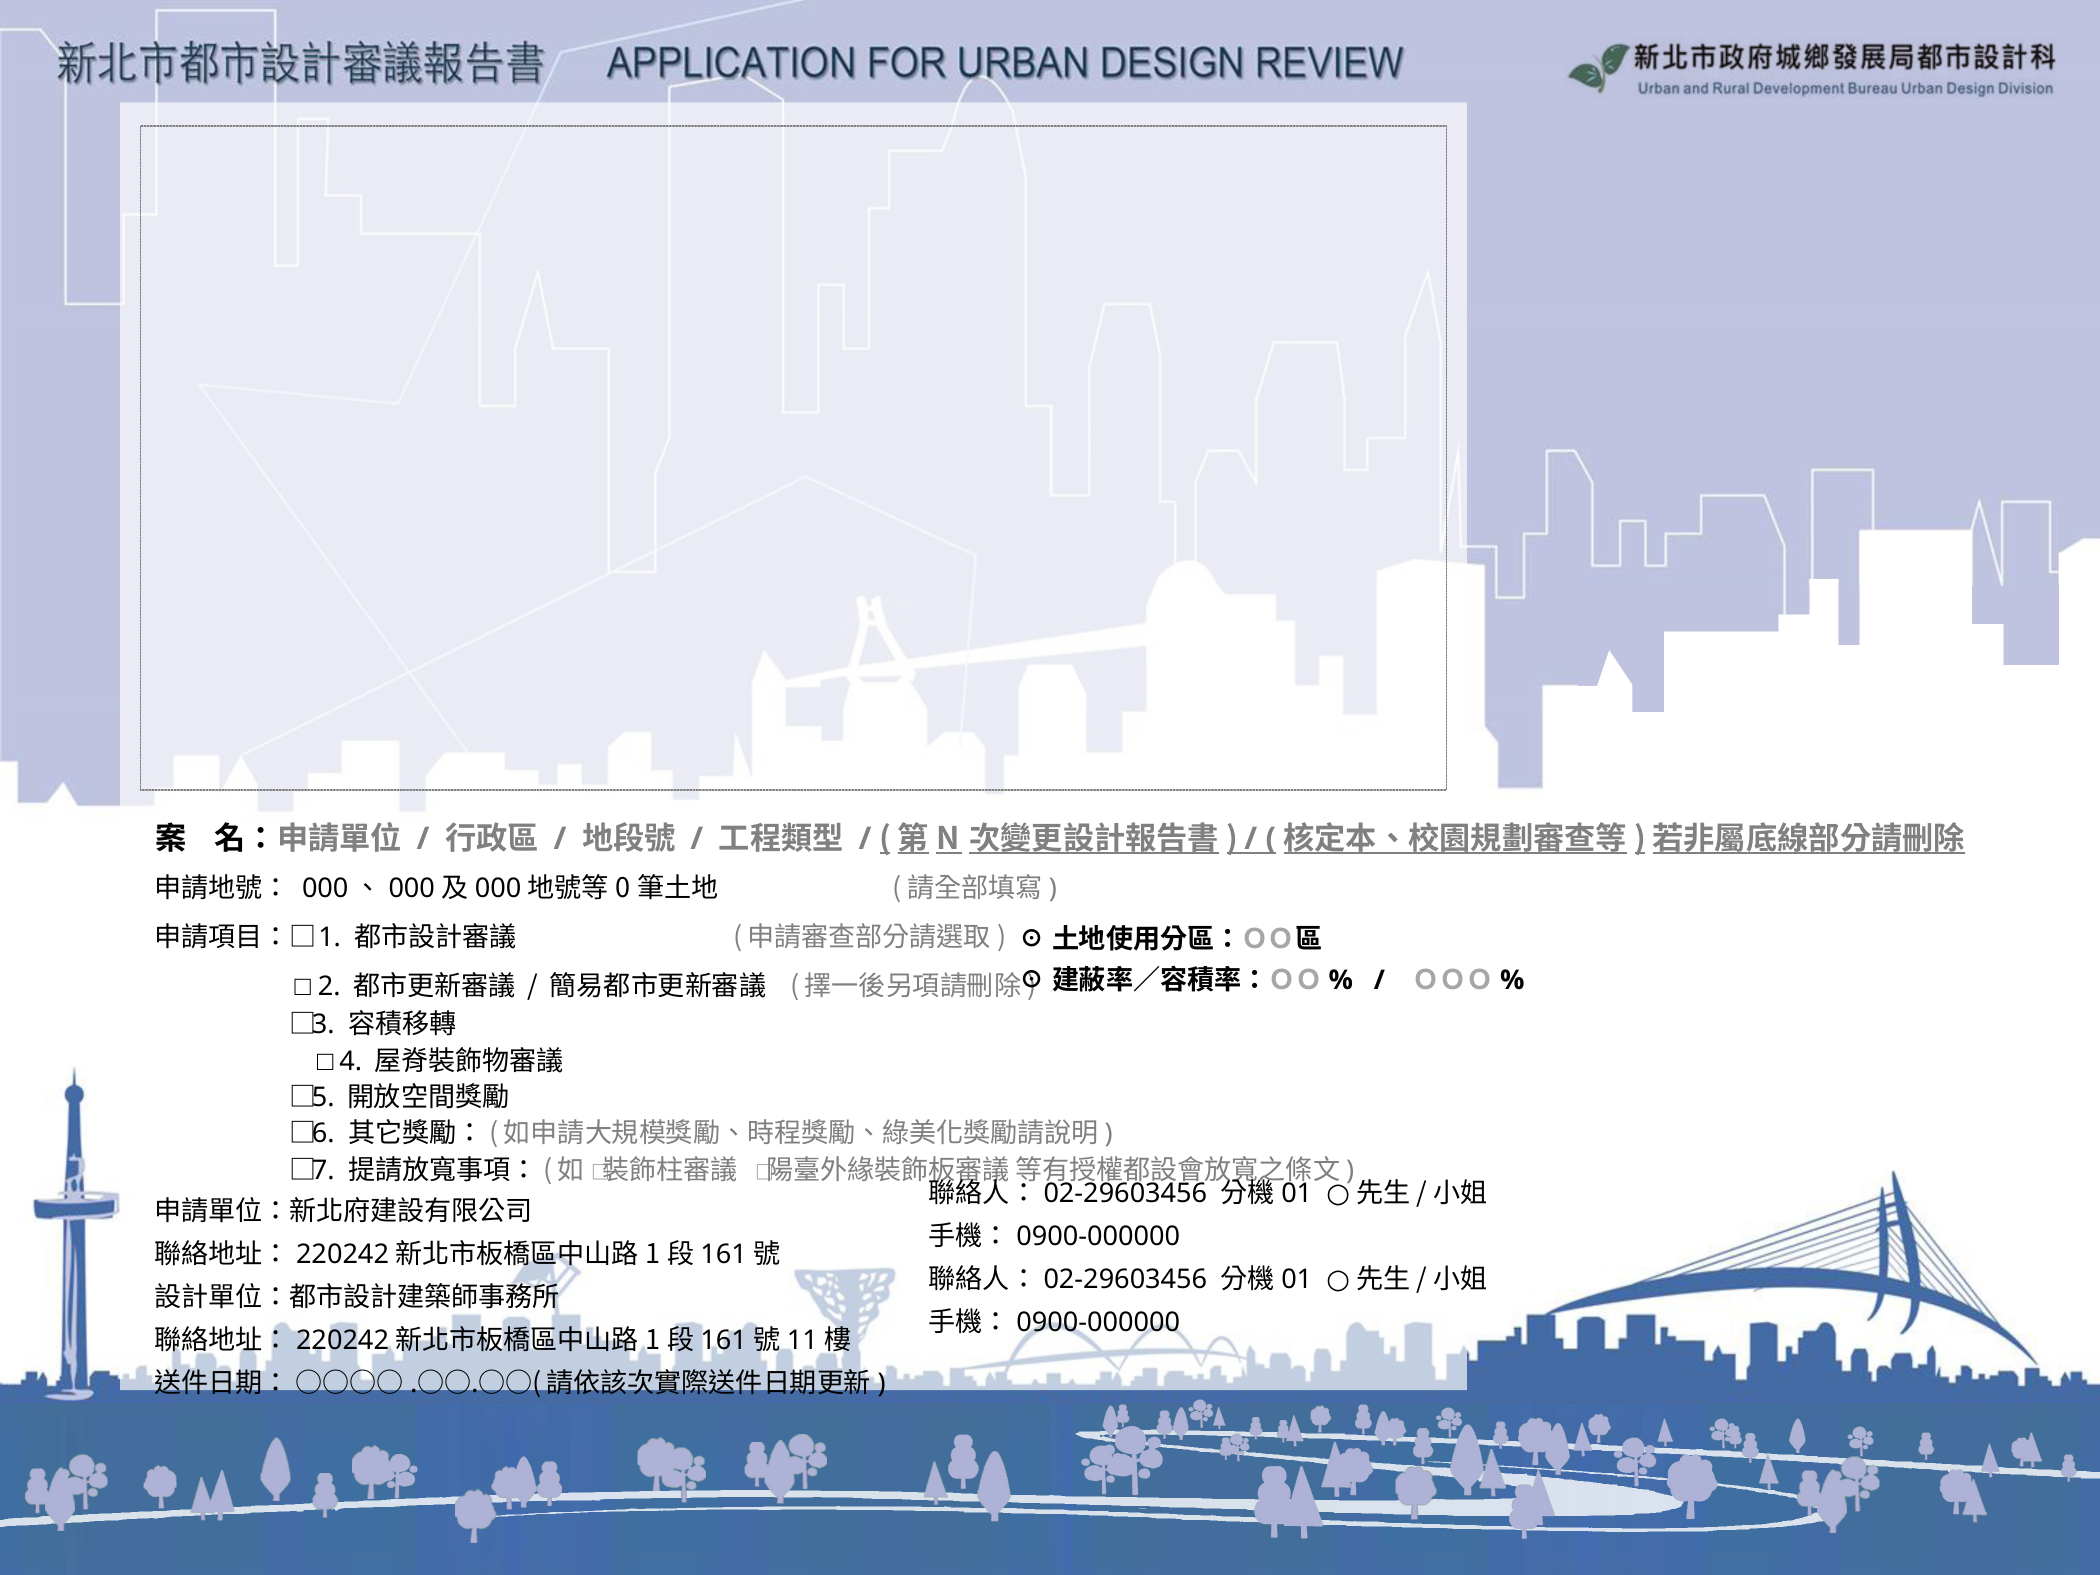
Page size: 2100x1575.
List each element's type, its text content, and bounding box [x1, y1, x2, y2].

text_box 案 名：申請單位 / 行政區 / 地段號 / 工程類型 / (第N次變更設計報告書) / (核定本、校園規劃審查等)若非屬底線部分請刪除 [140, 810, 2007, 921]
text_box ☉土地使用分區：ＯＯ區 ☉建蔽率／容積率：ＯＯ% / ＯＯＯ% [1003, 920, 1540, 1004]
picture [0, 0, 2100, 1575]
text_box [120, 102, 1467, 1391]
text_box 聯絡人：02-29603456 分機01 ○先生/小姐 手機：0900-000000 聯絡人：02-29603456 分機01 ○先生/小姐 手機：0900-000000 [913, 1174, 1523, 1345]
text_box 申請地號： 000、000及000地號等0筆土地 (請全部填寫) 申請項目：□ 1. 都市設計審議 (申請審查部分請選取) □ 2. 都市更新審議 / 簡易都市更新審議 (擇一後另項請刪除) □ 3. 容積移轉 □ 4. 屋脊裝飾物審議 □ 5. 開放空間獎勵 □ 6. 其它獎勵：(如申請大規模獎勵、時程獎勵、綠美化獎勵請說明) □ 7. 提請放寬事項：(如 □裝飾柱審議 □陽臺外緣裝飾板審議 等有授權都設會放寬之條文) 申請單位：新北府建設有限公司 聯絡地址：220242新北市板橋區中山路1段161號 設計單位：都市設計建築師事務所 聯絡地址：220242新北市板橋區中山路1段161號11樓 送件日期： ○○○○.○○.○○(請依該次實際送件日期更新) [139, 834, 1617, 1406]
